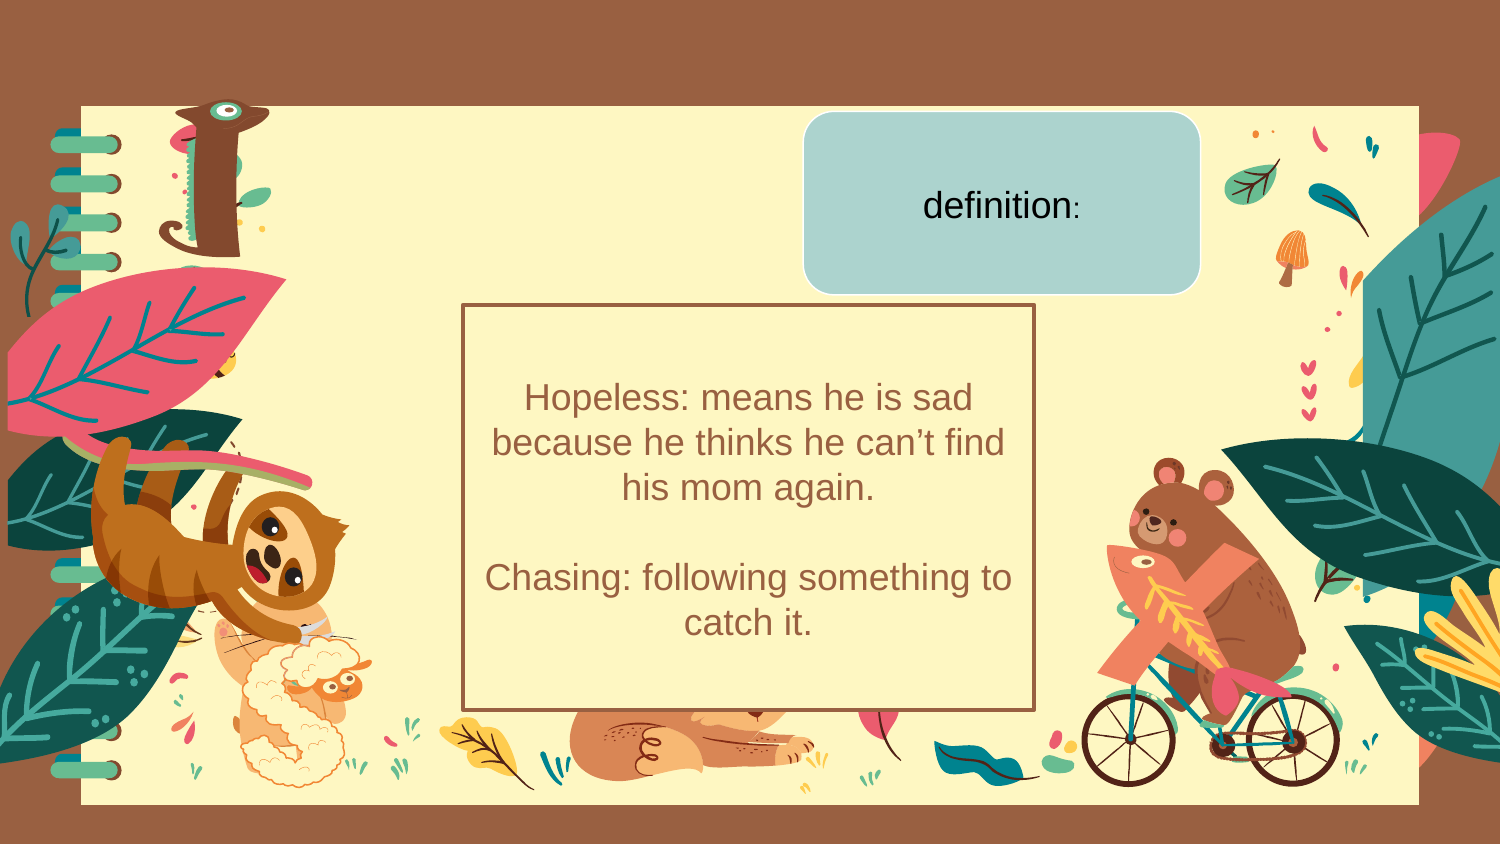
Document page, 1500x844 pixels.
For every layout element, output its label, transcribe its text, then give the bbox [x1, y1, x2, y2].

text_box Hopeless: means he is sad because he thinks he can’t find his mom again. Chasing: following something to catch it. [462, 304, 1034, 710]
text_box [1221, 176, 1500, 763]
text_box [10, 204, 81, 317]
text_box definition: [803, 111, 1201, 295]
text_box [0, 267, 372, 788]
text_box [1097, 542, 1292, 716]
text_box [158, 99, 270, 258]
